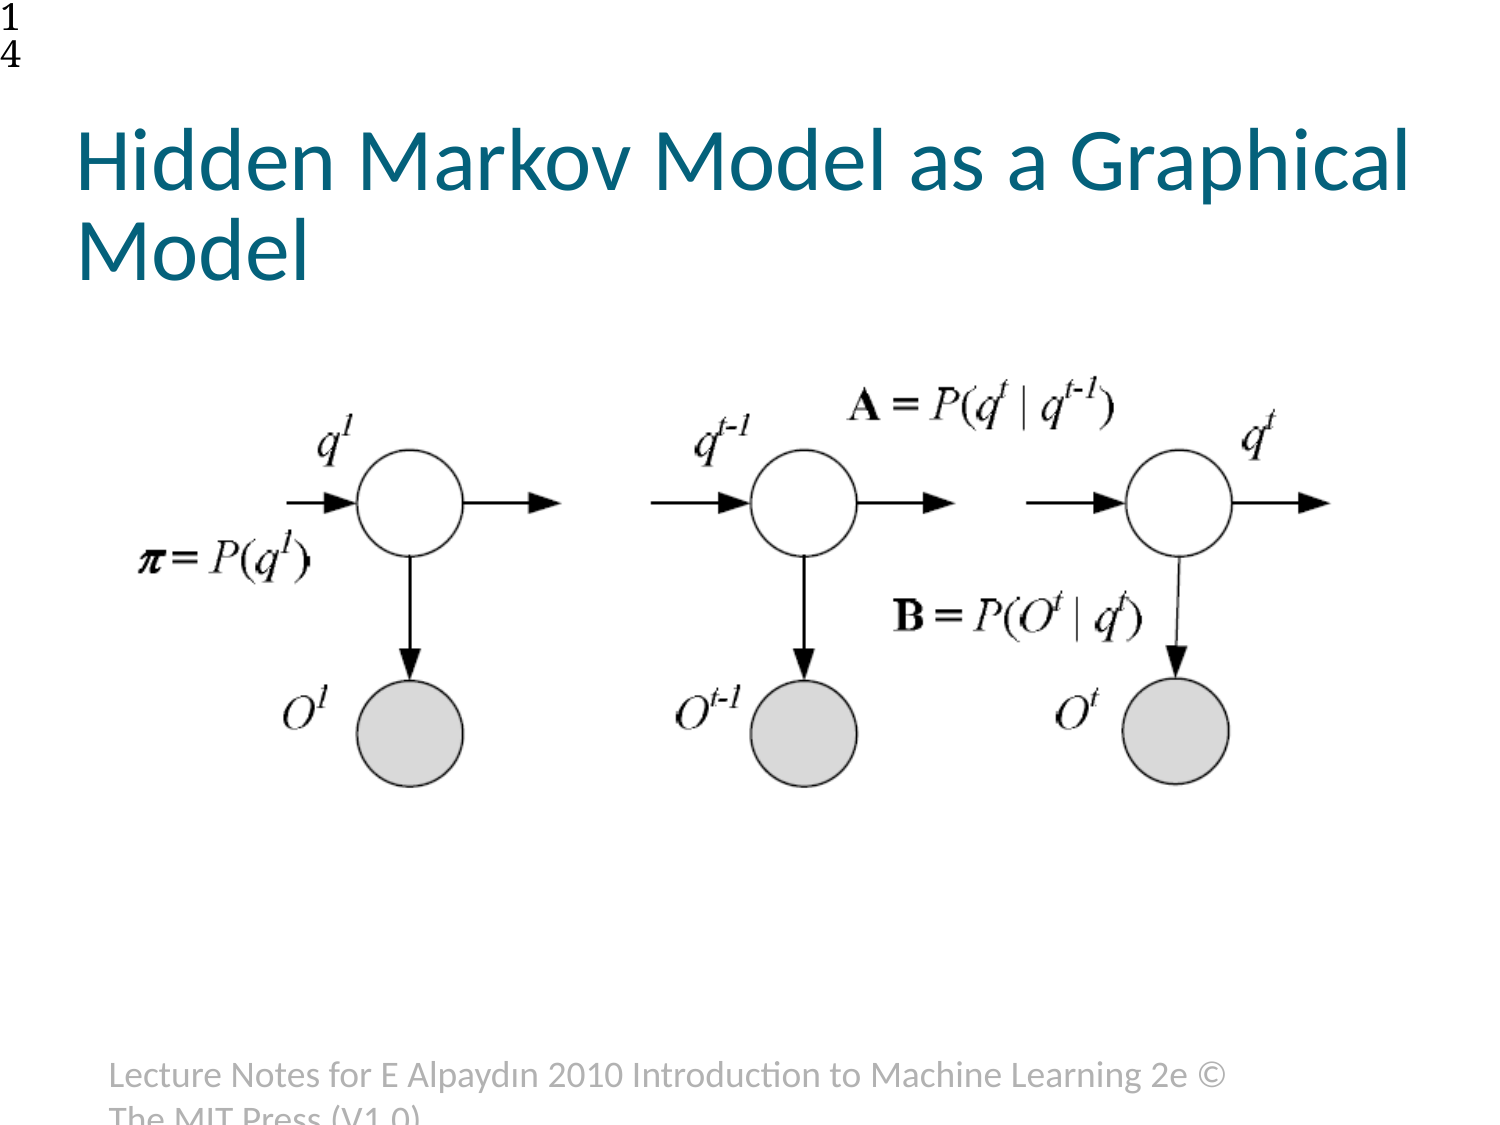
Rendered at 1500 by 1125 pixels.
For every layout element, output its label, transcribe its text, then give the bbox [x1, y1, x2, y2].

picture [118, 367, 1336, 799]
footer Lecture Notes for E Alpaydın 2010 Introduction to Machine Learning 2e © The MIT Press (V1.0) [93, 1042, 1254, 1103]
title Hidden Markov Model as a Graphical Model [75, 115, 1425, 303]
